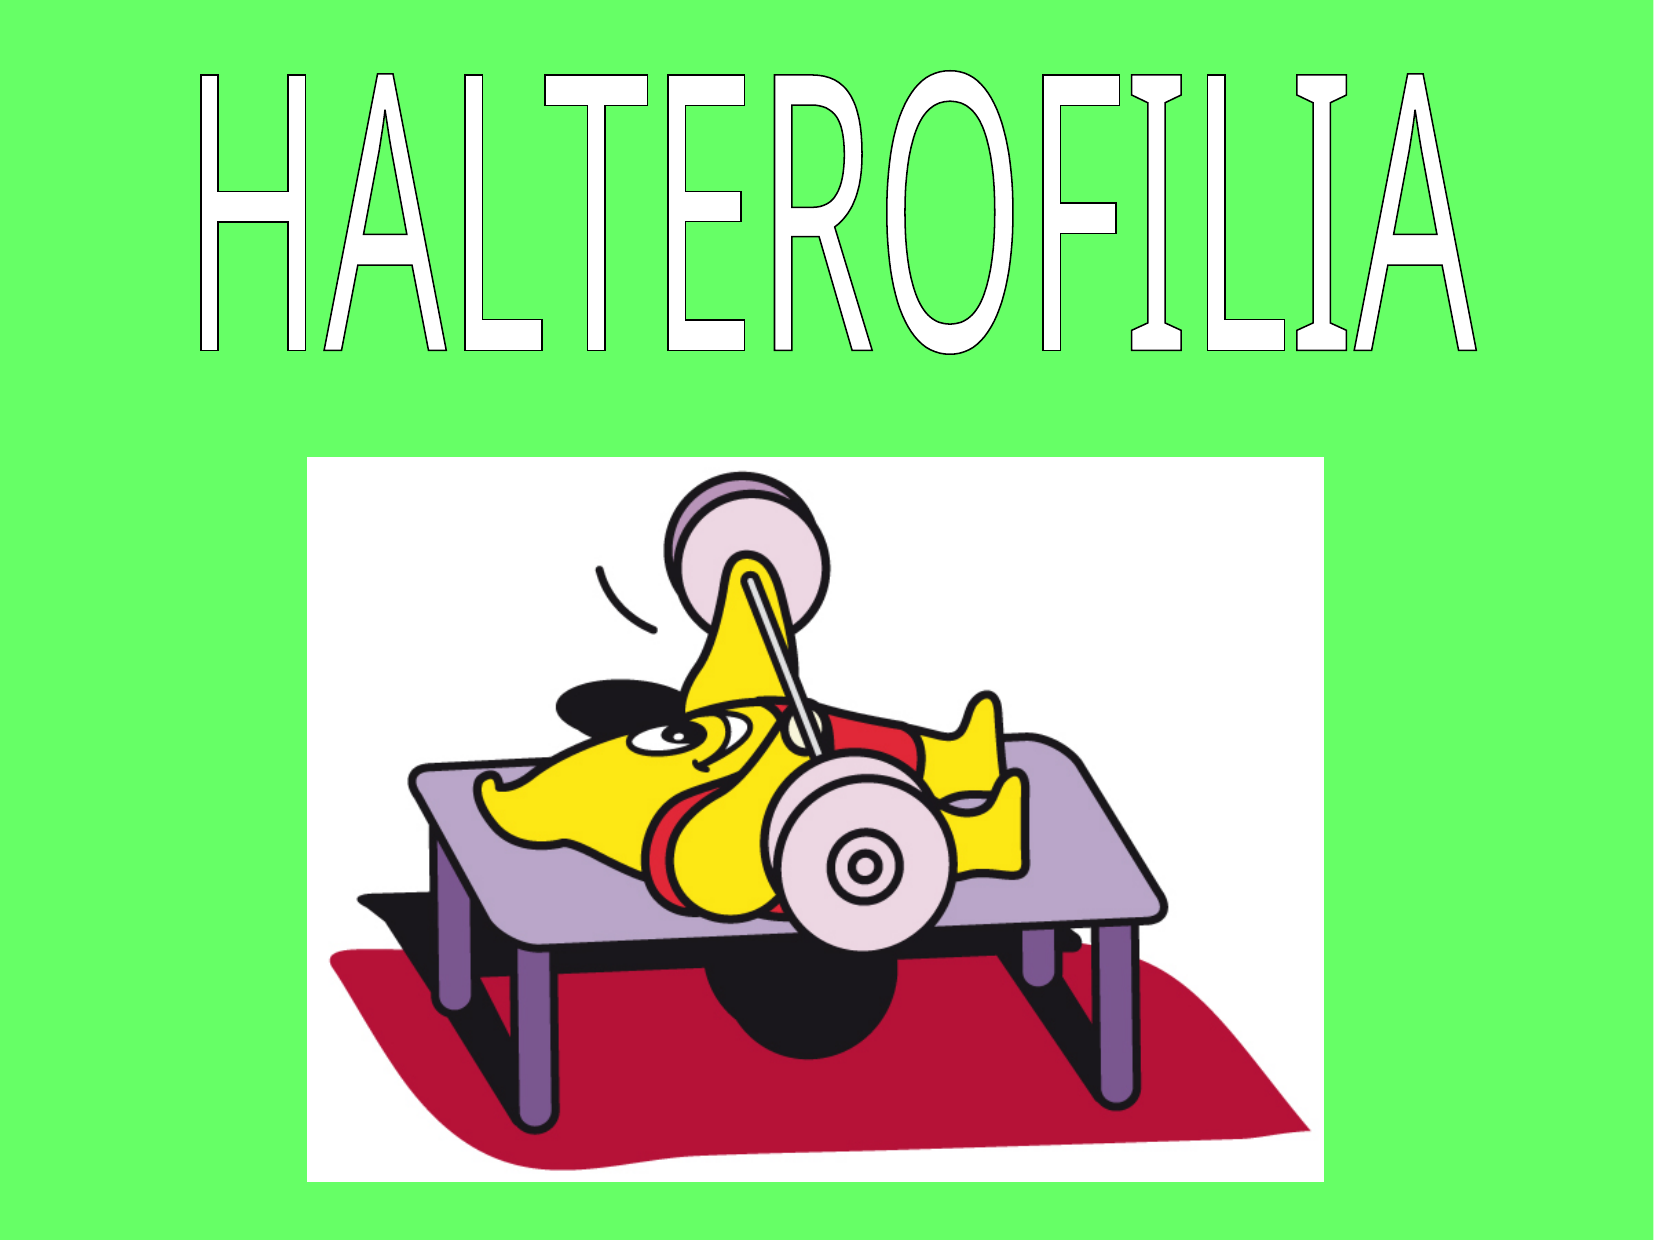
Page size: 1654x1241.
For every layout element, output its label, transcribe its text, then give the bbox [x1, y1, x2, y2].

text_box HALTEROFILIA [774, 74, 873, 351]
text_box HALTEROFILIA [668, 74, 745, 351]
text_box HALTEROFILIA [1207, 74, 1285, 351]
text_box HALTEROFILIA [544, 74, 648, 351]
text_box HALTEROFILIA [1354, 73, 1477, 351]
text_box HALTEROFILIA [465, 74, 543, 351]
picture [307, 457, 1324, 1182]
text_box HALTEROFILIA [324, 73, 447, 351]
text_box HALTEROFILIA [1296, 74, 1347, 351]
text_box HALTEROFILIA [1131, 74, 1182, 351]
text_box HALTEROFILIA [1043, 74, 1120, 351]
text_box HALTEROFILIA [200, 74, 306, 351]
text_box HALTEROFILIA [886, 70, 1013, 355]
